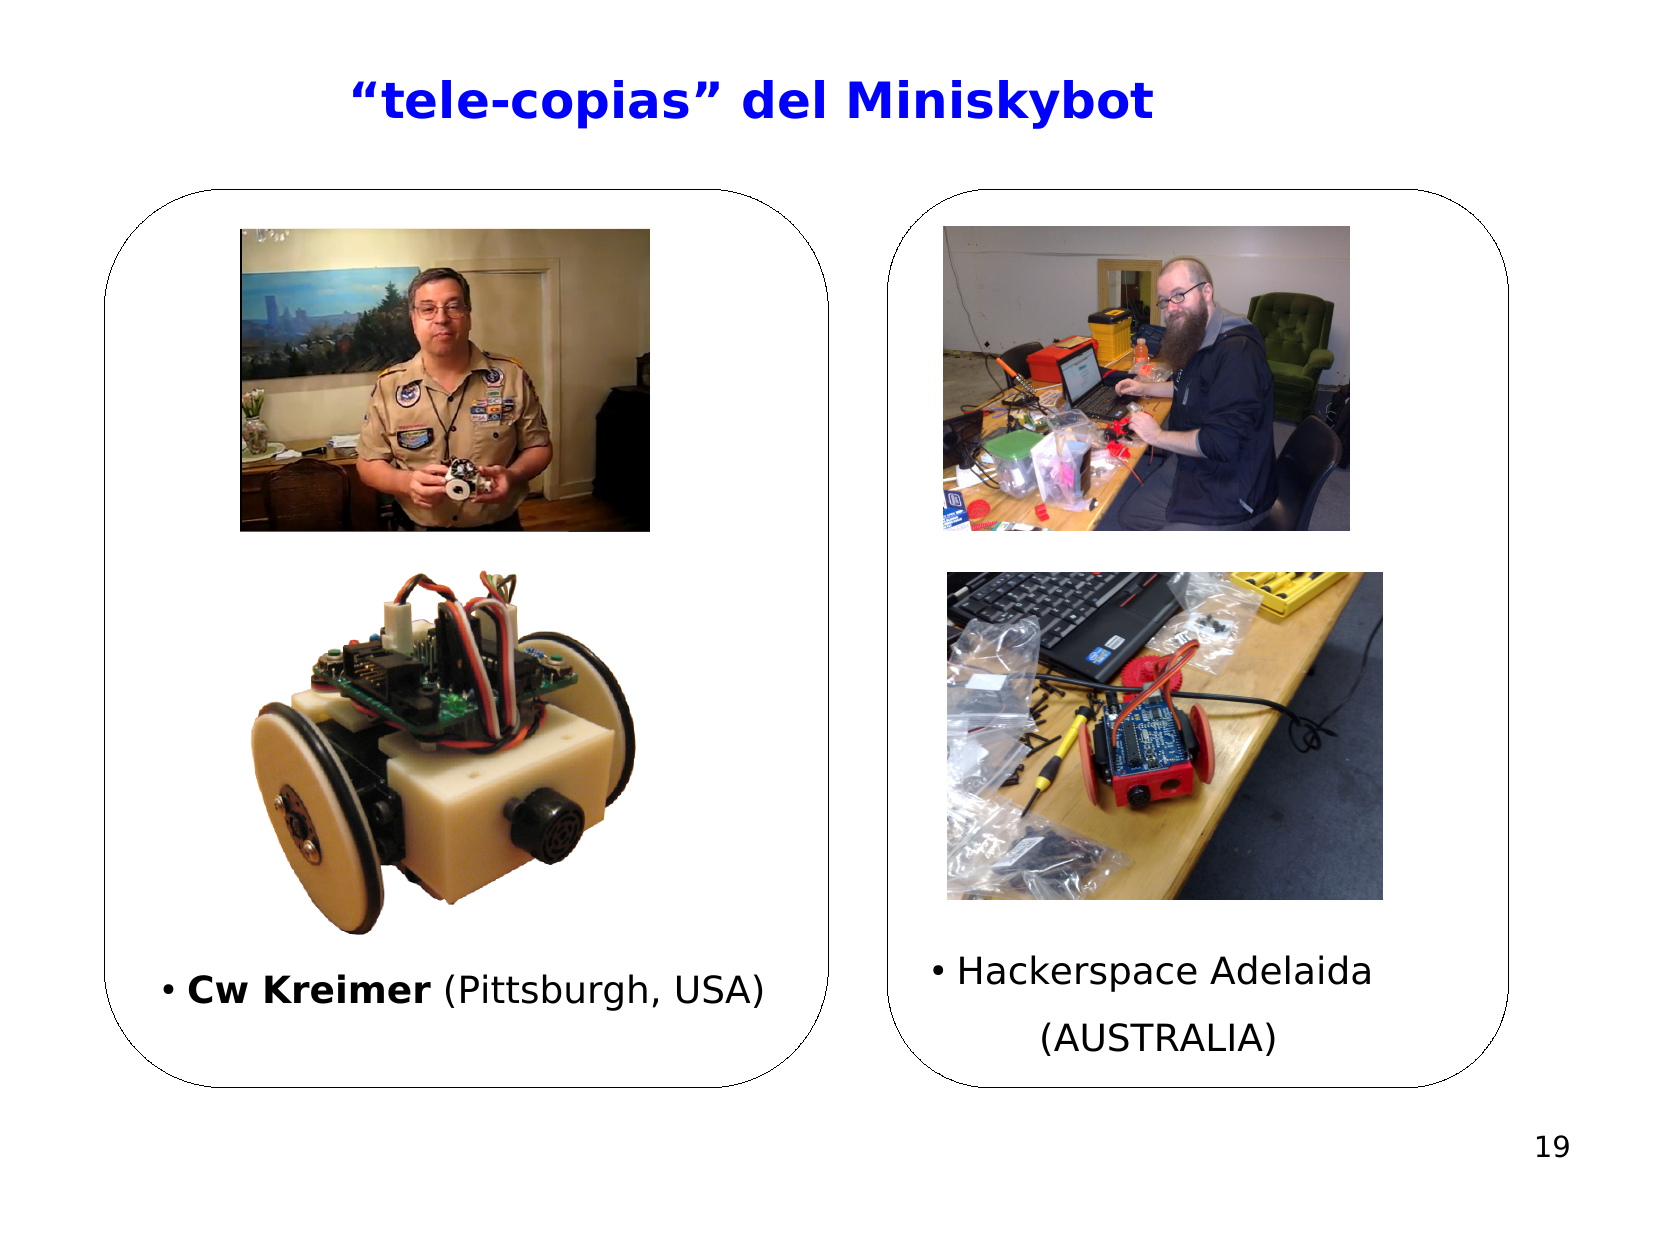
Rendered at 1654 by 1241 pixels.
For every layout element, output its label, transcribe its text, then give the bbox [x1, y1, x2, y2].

picture [943, 226, 1350, 531]
text_box Hackerspace Adelaida (AUSTRALIA) [916, 942, 1415, 1073]
picture [947, 572, 1383, 900]
text_box Cw Kreimer (Pittsburgh, USA) [147, 961, 794, 1034]
picture [246, 566, 642, 939]
text_box “tele-copias” del Miniskybot [333, 64, 1171, 138]
picture [240, 228, 650, 532]
